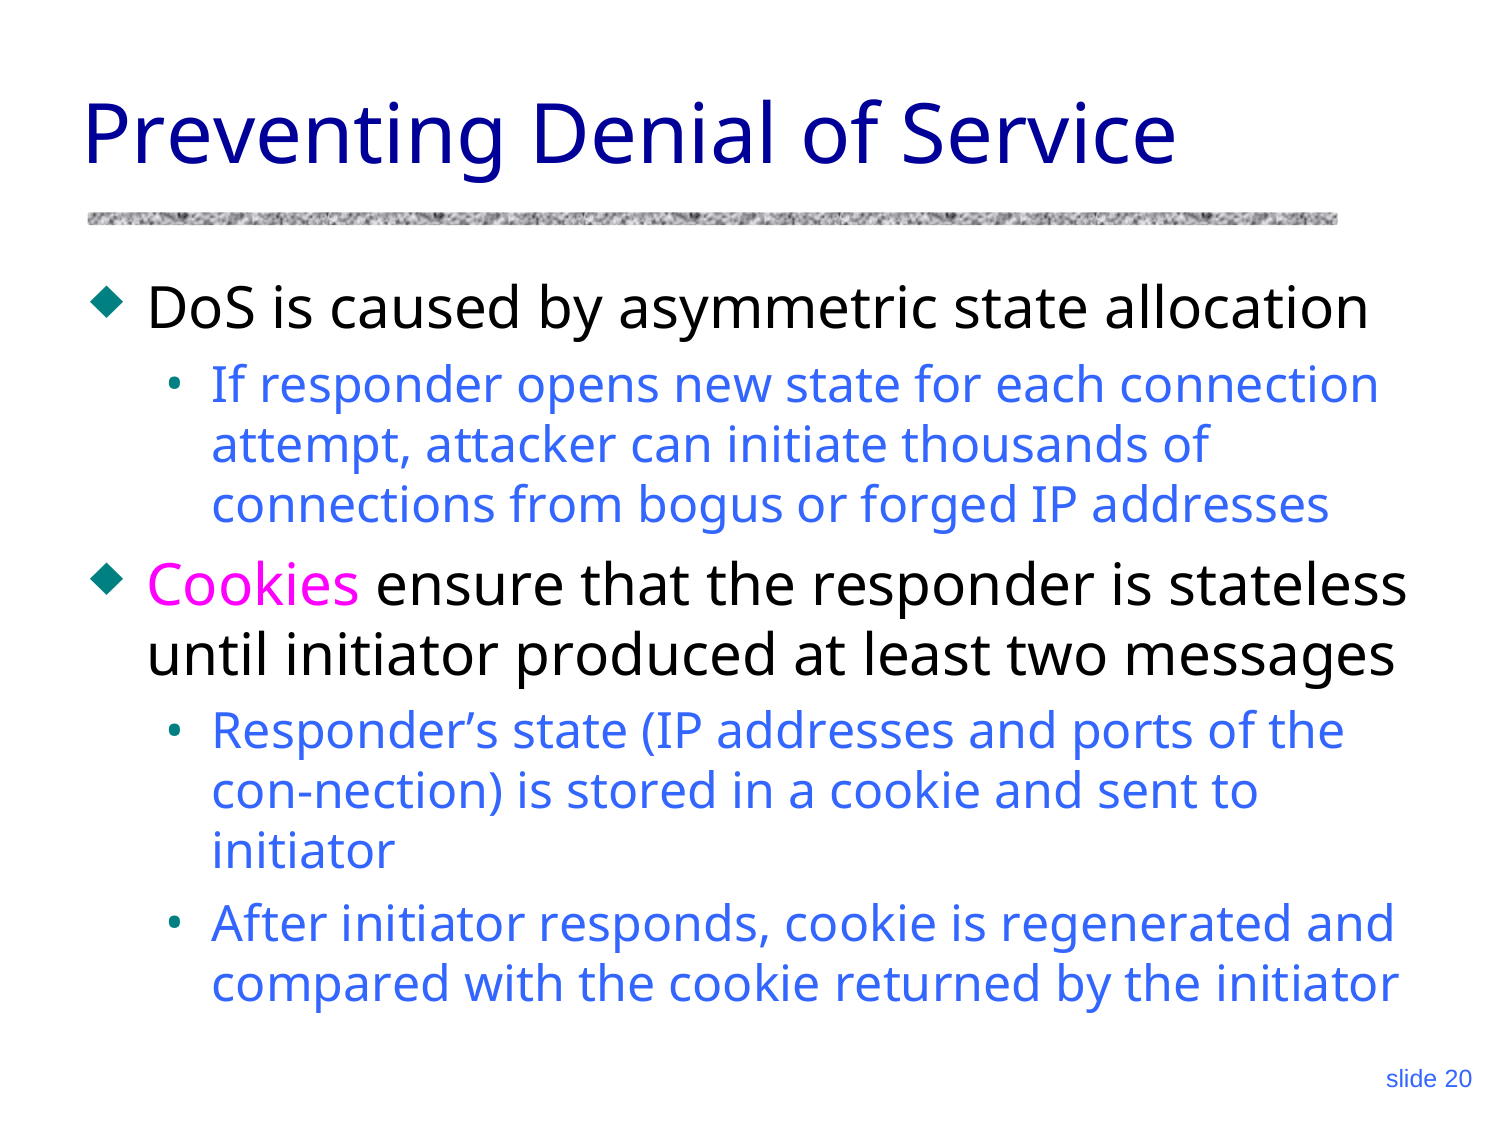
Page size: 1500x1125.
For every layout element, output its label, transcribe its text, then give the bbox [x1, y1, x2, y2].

picture [87, 212, 1338, 226]
list DoS is caused by asymmetric state allocation If responder opens new state for each connection attempt, attacker can initiate thousands of connections from bogus or forged IP addresses Cookies ensure that the responder is stateless until initiator produced at least two messages Responder’s state (IP addresses and ports of the con-nection) is stored in a cookie and sent to initiator After initiator responds, cookie is regenerated and compared with the cookie returned by the initiator [74, 262, 1463, 1088]
text_box slide <number> [1174, 1025, 1488, 1101]
title Preventing Denial of Service [66, 37, 1342, 188]
